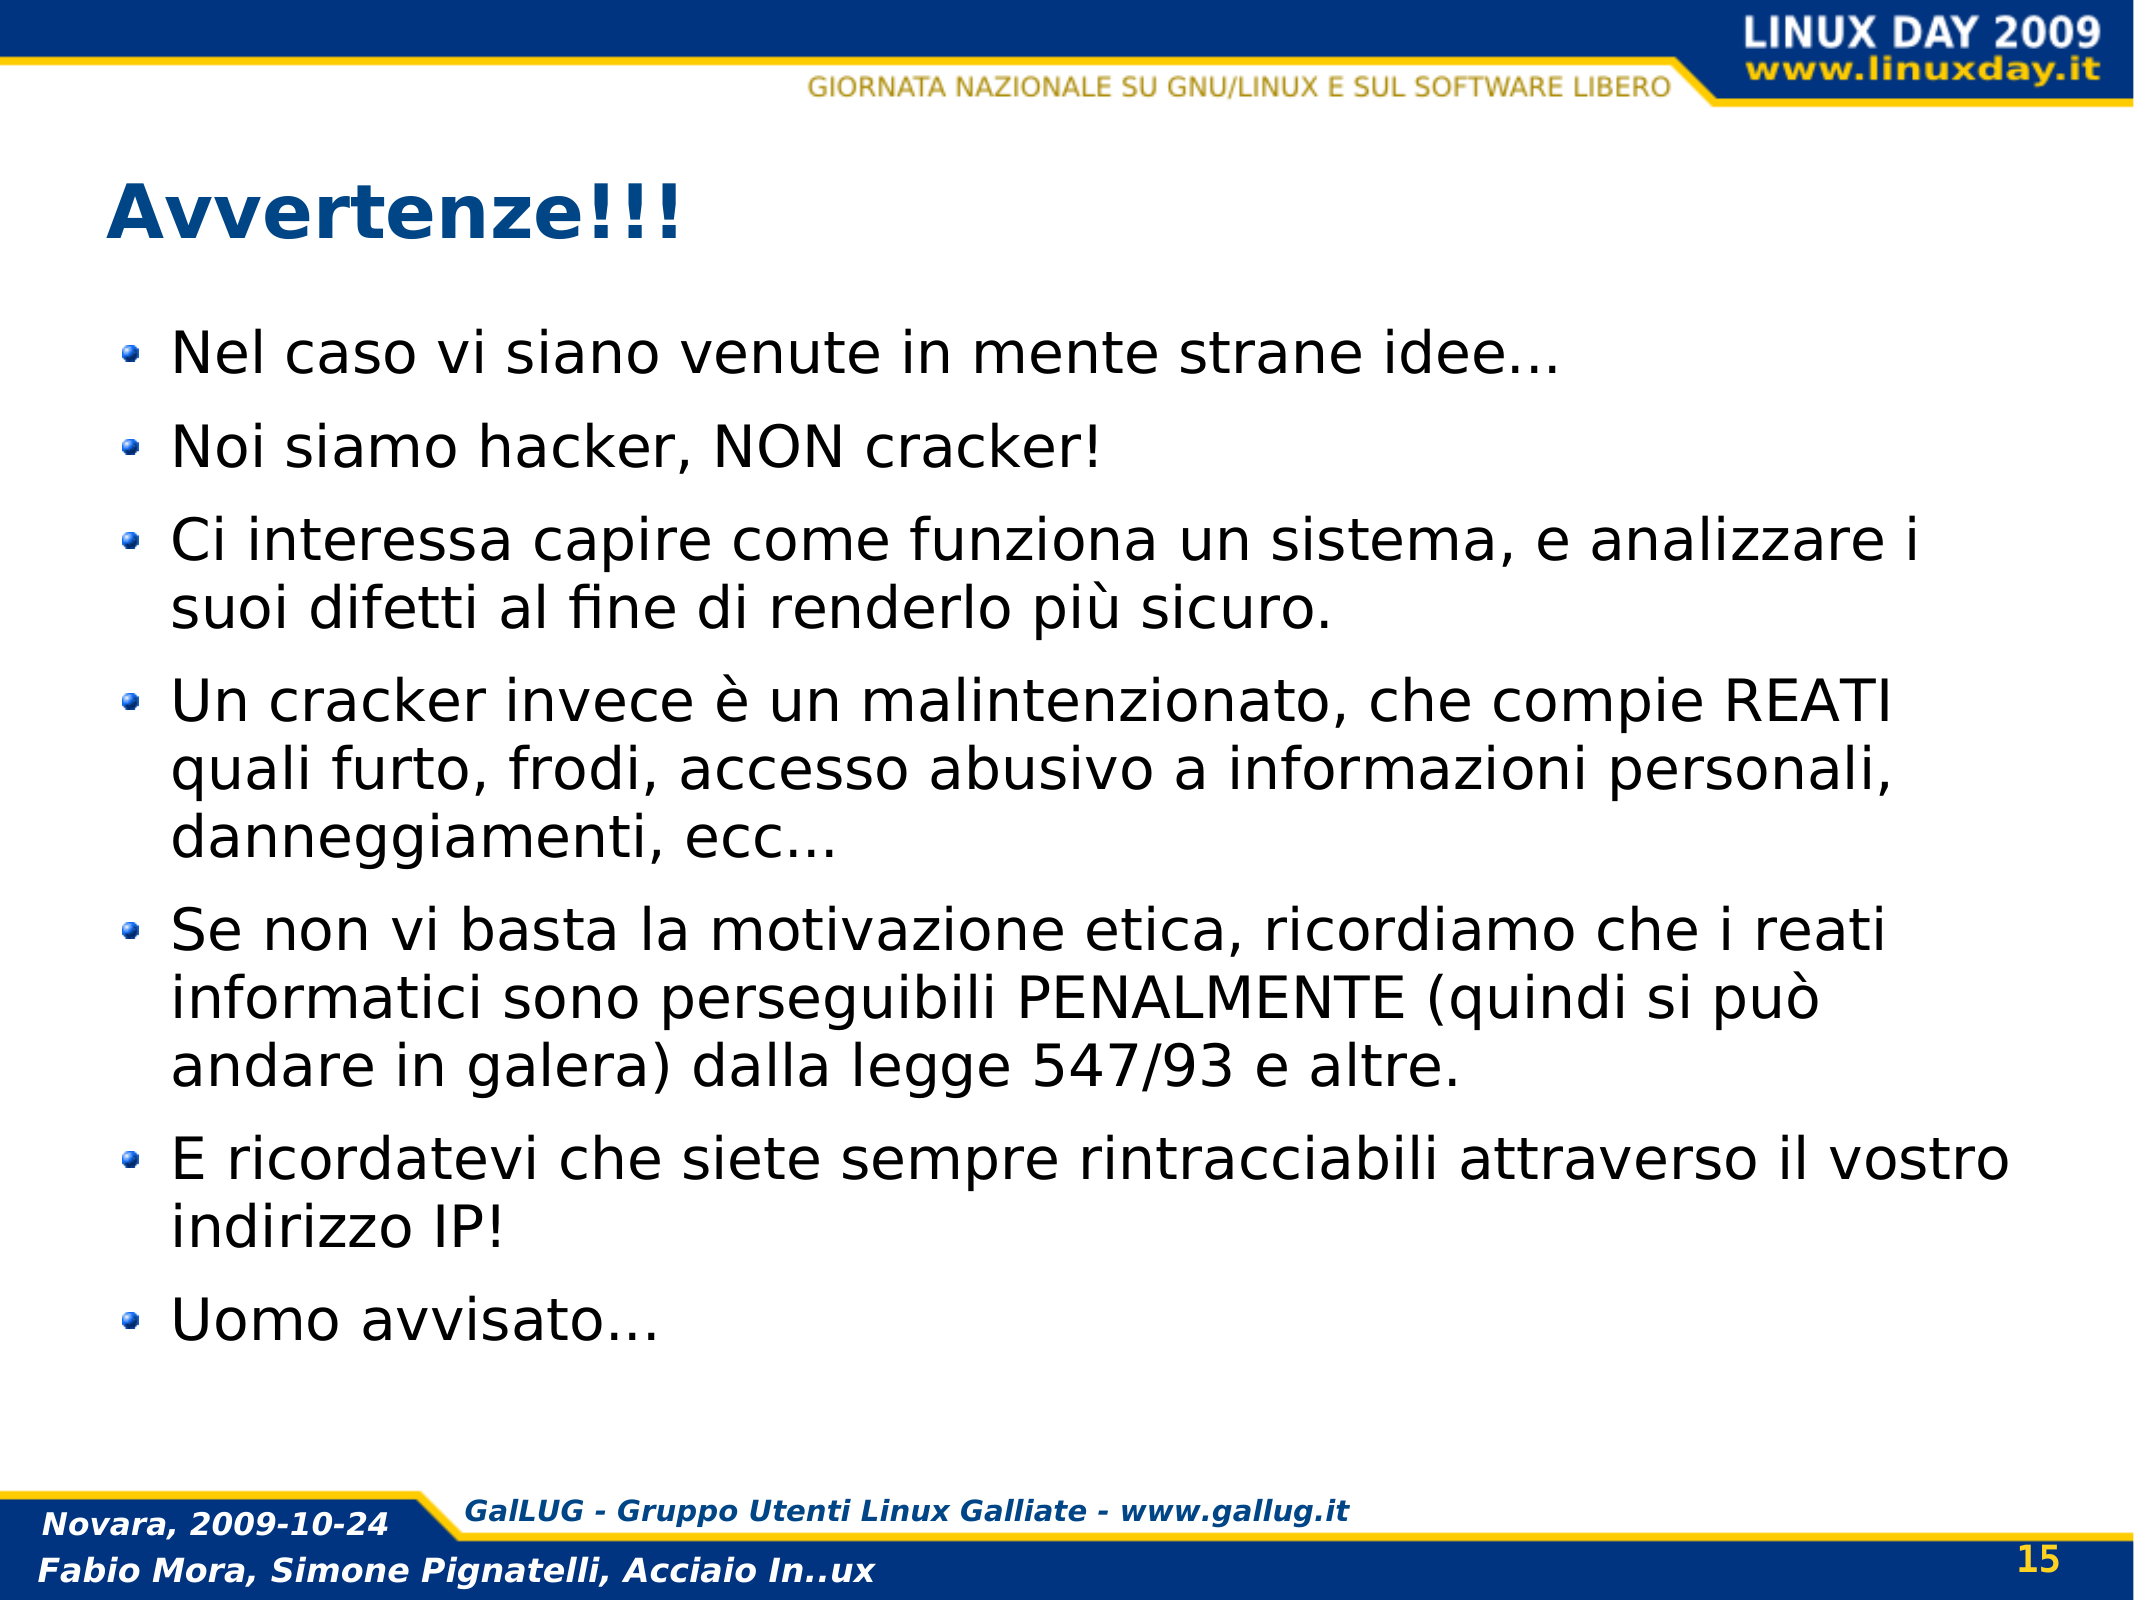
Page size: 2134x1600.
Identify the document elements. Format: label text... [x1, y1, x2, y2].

picture [0, 0, 2134, 1600]
title Avvertenze!!! [106, 159, 2080, 267]
list Nel caso vi siano venute in mente strane idee... Noi siamo hacker, NON cracker! Ci interessa capire come funziona un sistema, e analizzare i suoi difetti al fine di renderlo più sicuro. Un cracker invece è un malintenzionato, che compie REATI quali furto, frodi, accesso abusivo a informazioni personali, danneggiamenti, ecc... Se non vi basta la motivazione etica, ricordiamo che i reati informatici sono perseguibili PENALMENTE (quindi si può andare in galera) dalla legge 547/93 e altre. E ricordatevi che siete sempre rintracciabili attraverso il vostro indirizzo IP! Uomo avvisato... [106, 319, 2027, 1441]
